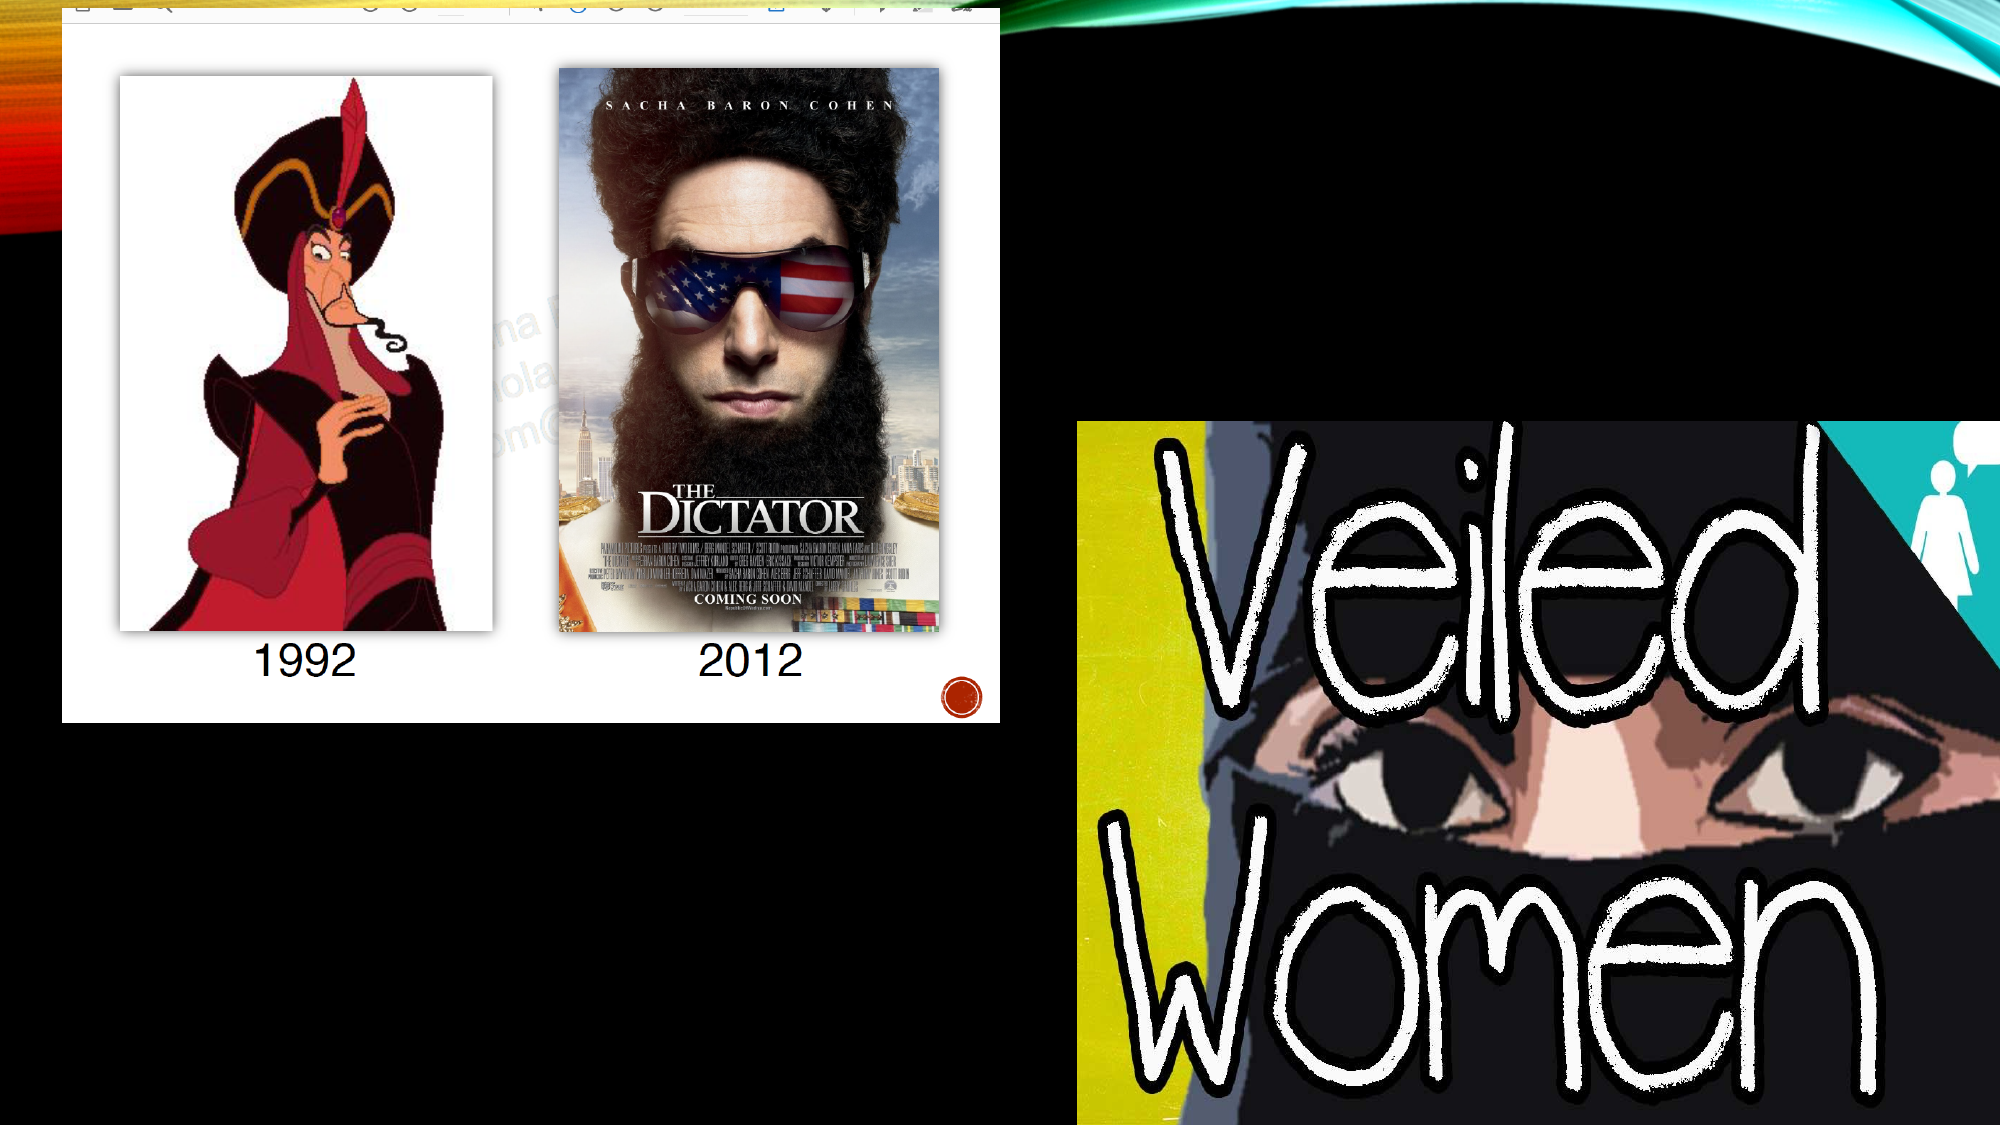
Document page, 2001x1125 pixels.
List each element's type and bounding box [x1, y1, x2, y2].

picture [1077, 421, 2000, 1125]
picture [62, 8, 1000, 723]
